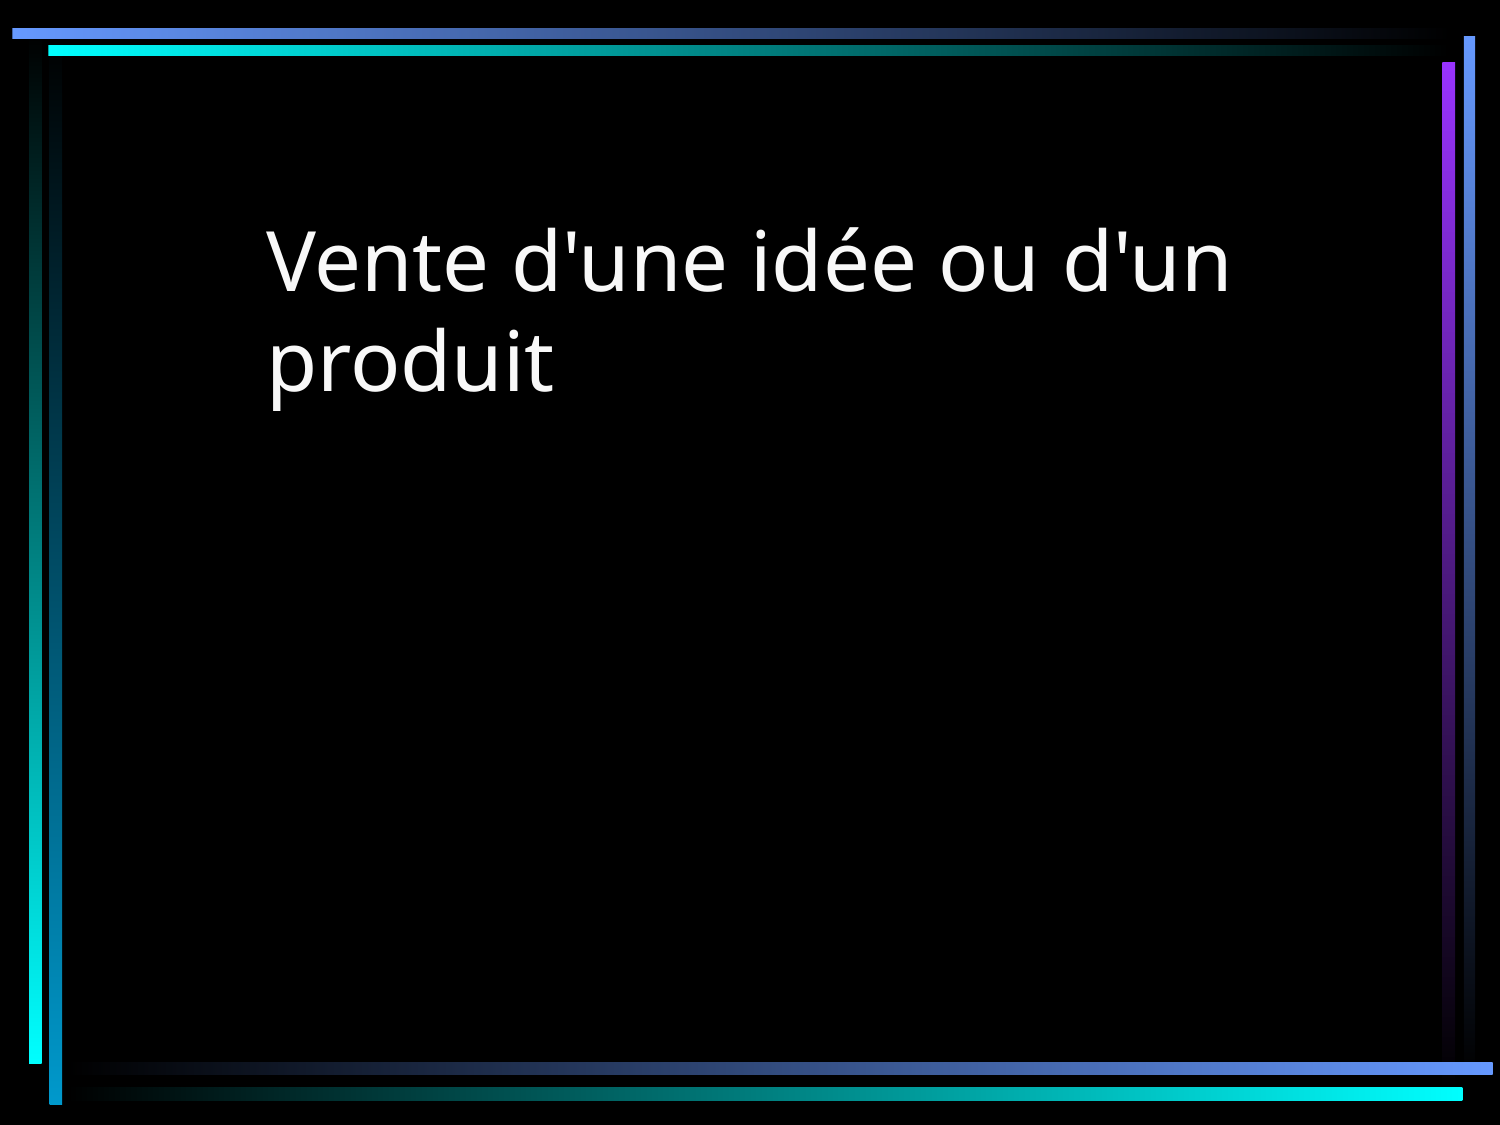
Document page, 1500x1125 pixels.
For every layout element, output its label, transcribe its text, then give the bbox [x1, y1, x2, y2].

title Vente d'une idée ou d'un produit [112, 199, 1388, 388]
